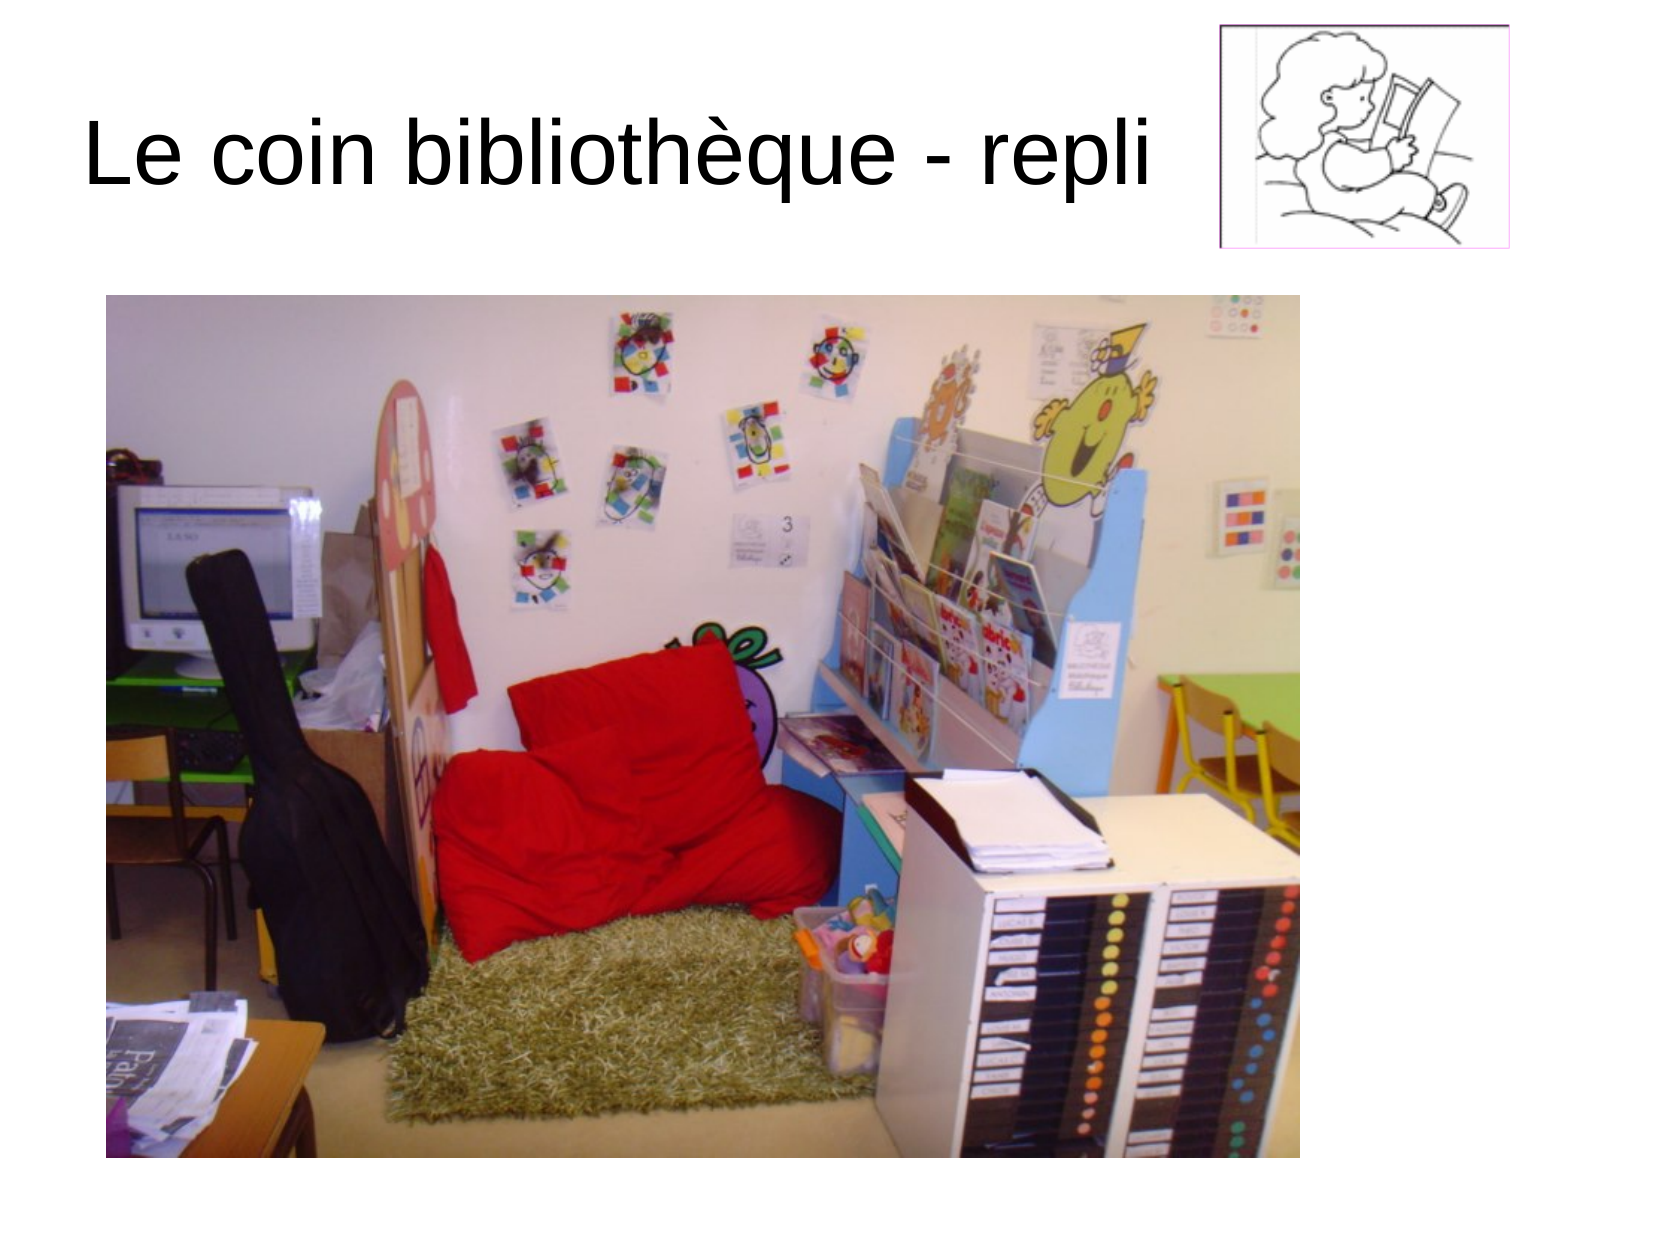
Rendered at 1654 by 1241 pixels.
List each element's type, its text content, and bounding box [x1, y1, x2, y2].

picture [1218, 23, 1512, 251]
title Le coin bibliothèque - repli [82, 49, 1571, 257]
picture [106, 295, 1300, 1158]
